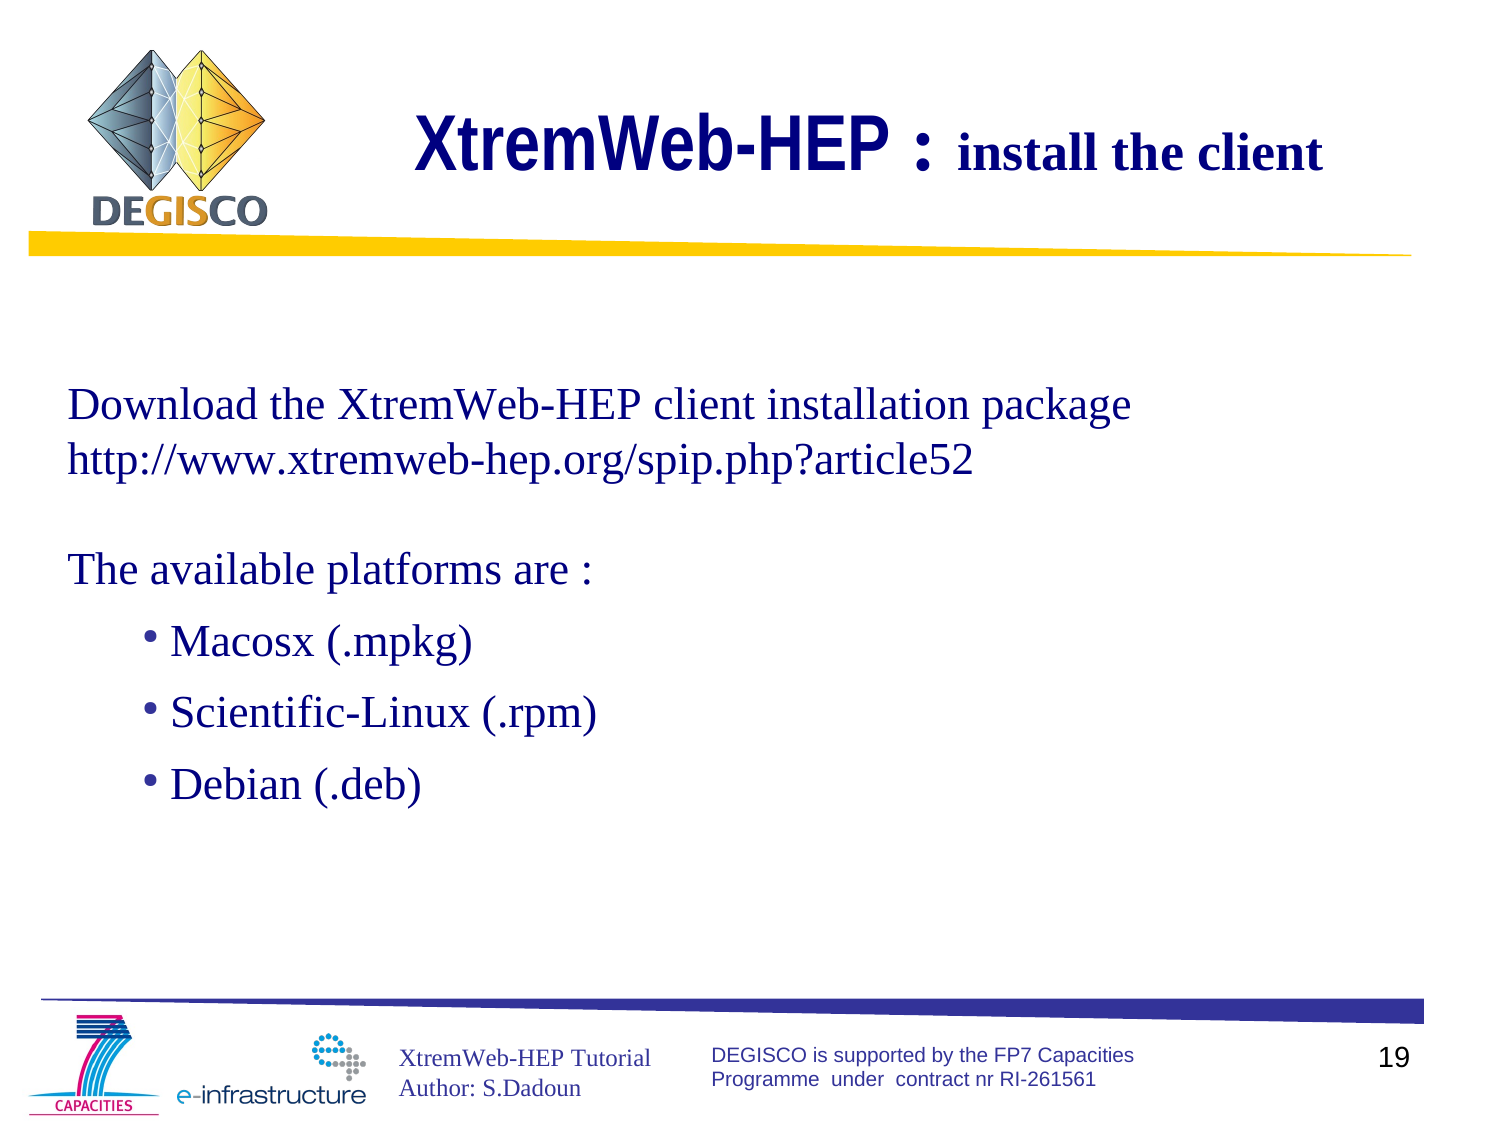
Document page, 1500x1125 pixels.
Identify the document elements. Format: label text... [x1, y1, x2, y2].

picture [177, 1033, 366, 1104]
subtitle Download the XtremWeb-HEP client installation package http://www.xtremweb-hep.org/spip.php?article52 The available platforms are : Macosx (.mpkg) Scientific-Linux (.rpm) Debian (.deb) [67, 255, 1418, 999]
picture [65, 44, 287, 226]
picture [22, 1007, 165, 1124]
title XtremWeb-HEP : install the client [259, 56, 1479, 221]
picture [317, 1038, 340, 1049]
